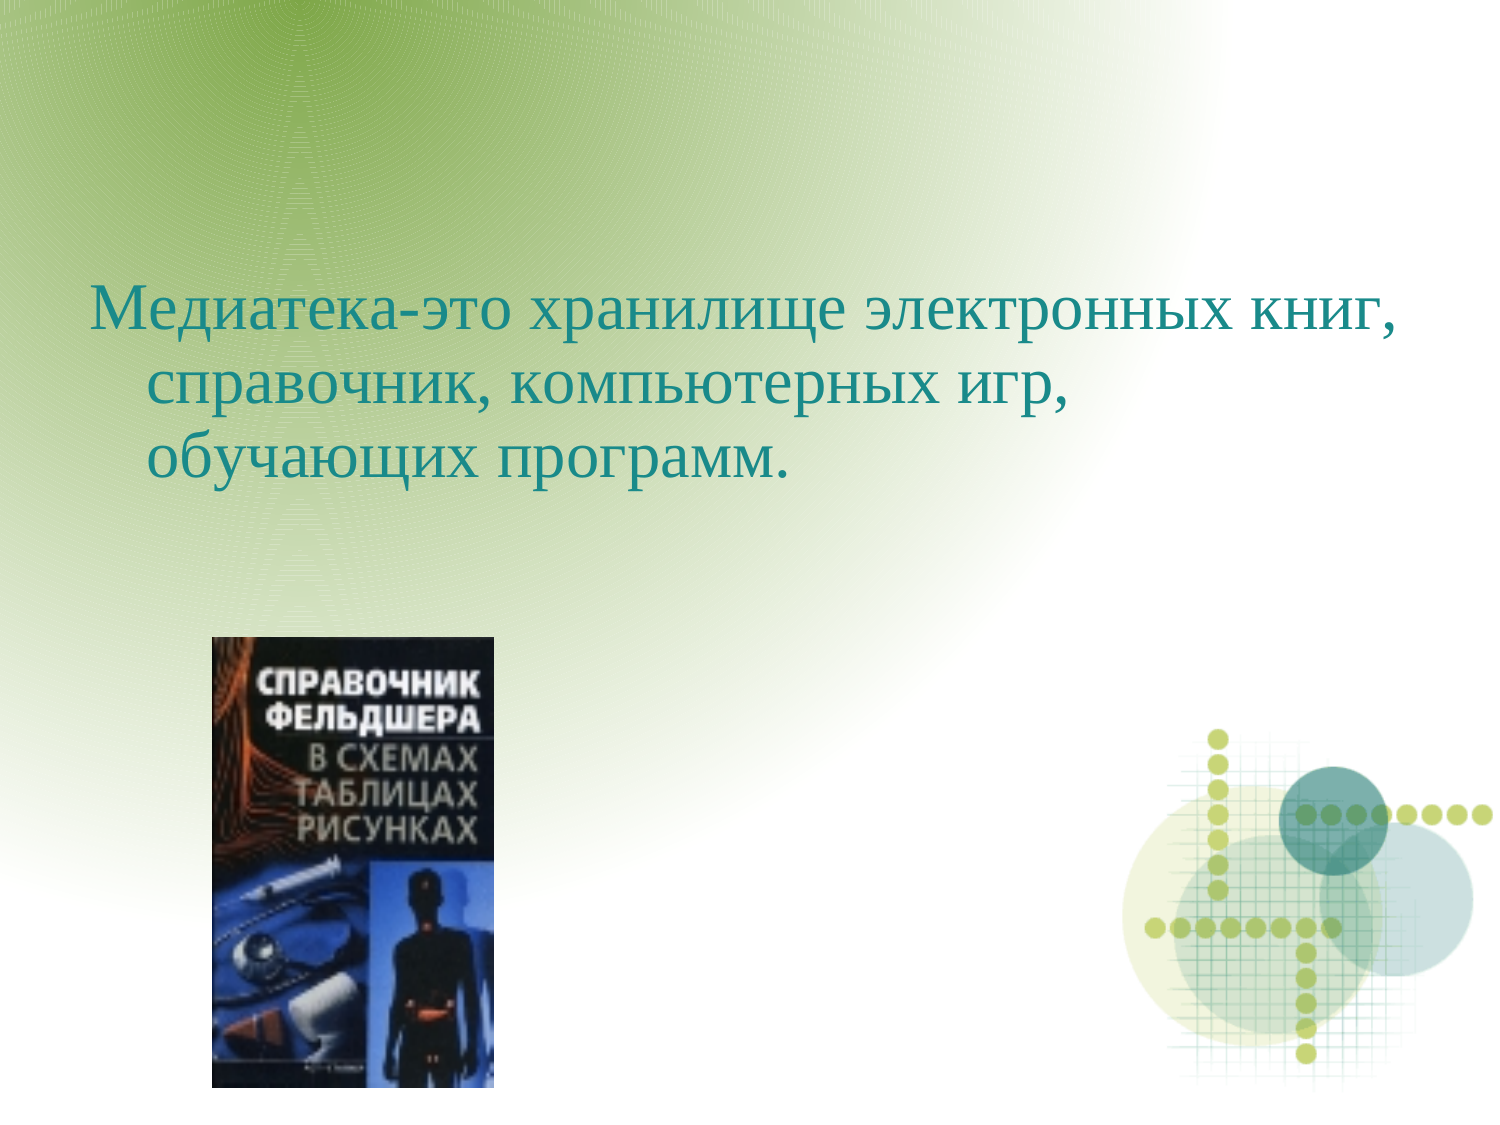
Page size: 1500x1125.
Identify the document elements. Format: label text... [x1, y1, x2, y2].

list Медиатека-это хранилище электронных книг, справочник, компьютерных игр, обучающих программ. [75, 262, 1426, 1001]
picture [1110, 718, 1500, 1098]
title [75, 45, 1426, 233]
picture [212, 637, 494, 1088]
